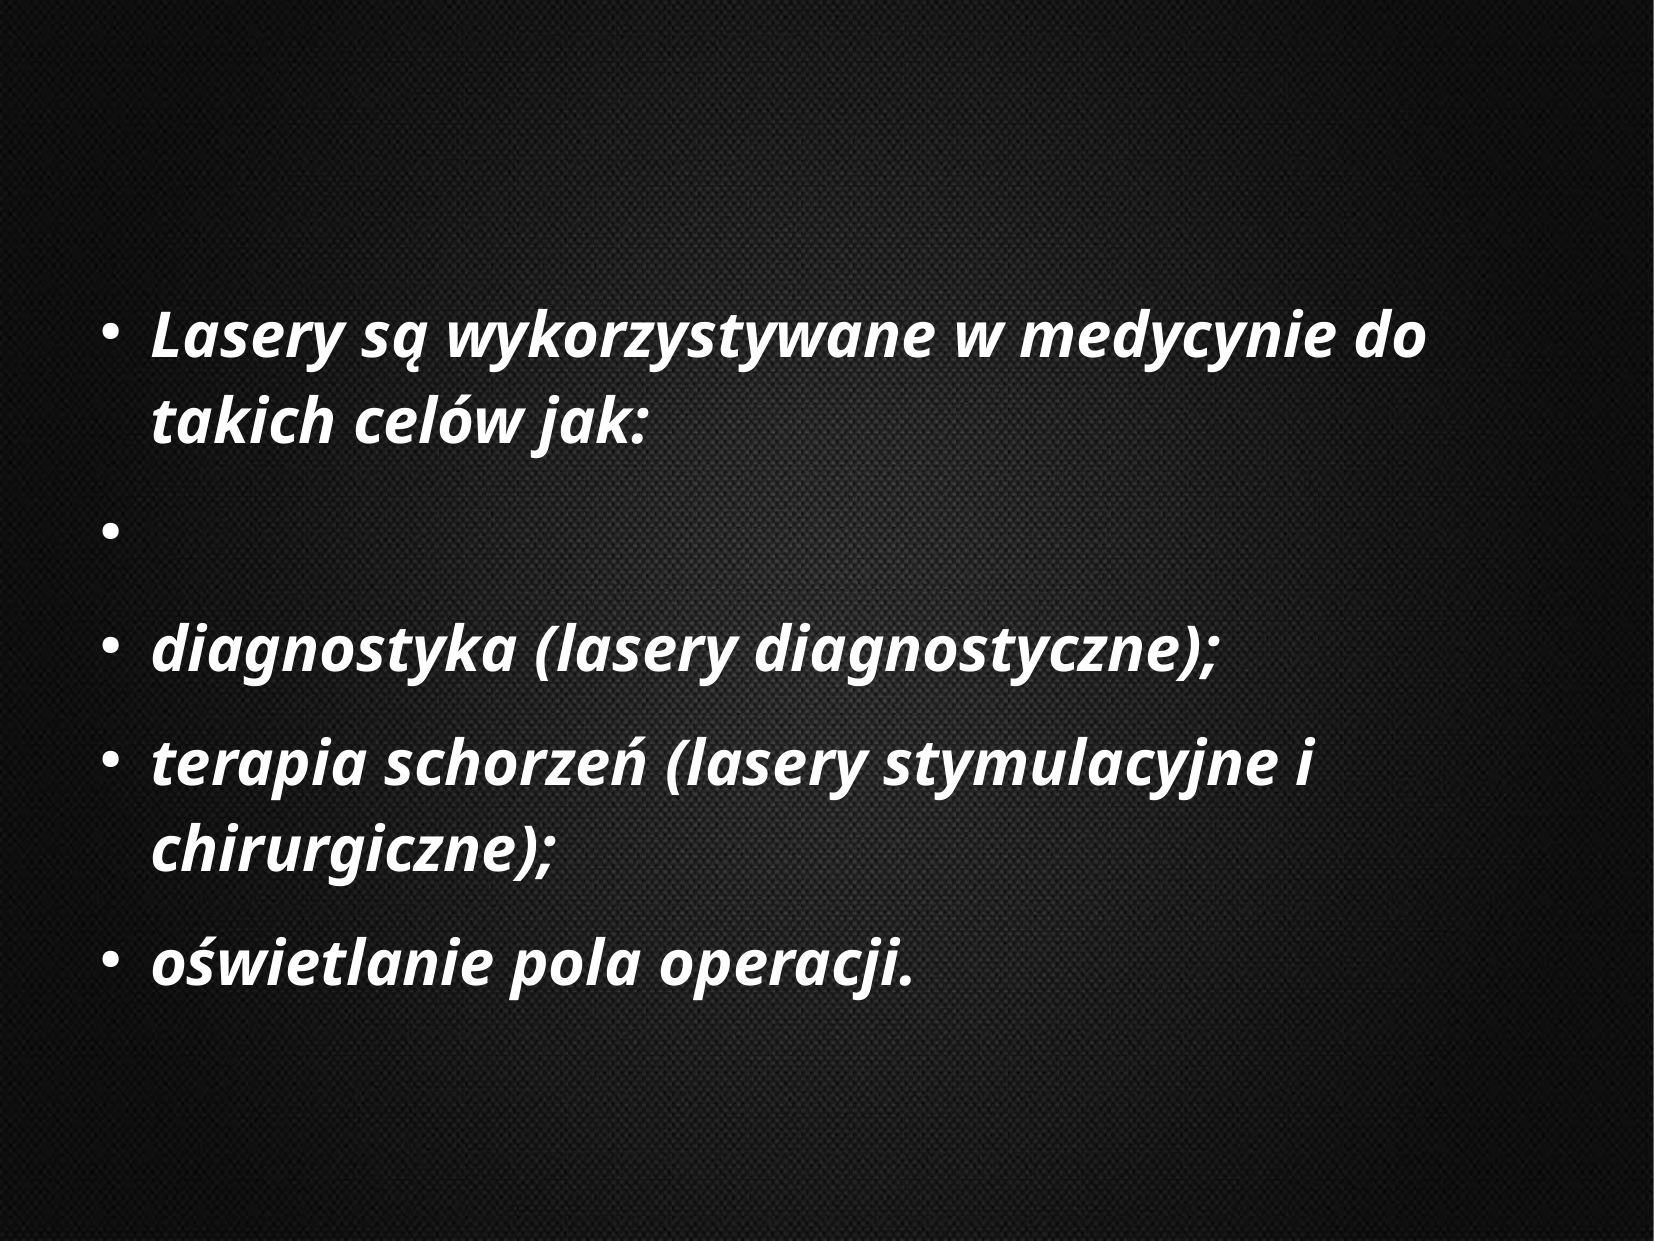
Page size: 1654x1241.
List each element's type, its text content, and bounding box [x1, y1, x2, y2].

list Lasery są wykorzystywane w medycynie do takich celów jak: diagnostyka (lasery diagnostyczne); terapia schorzeń (lasery stymulacyjne i chirurgiczne); oświetlanie pola operacji. [82, 290, 1571, 1010]
picture [0, 0, 1654, 1241]
